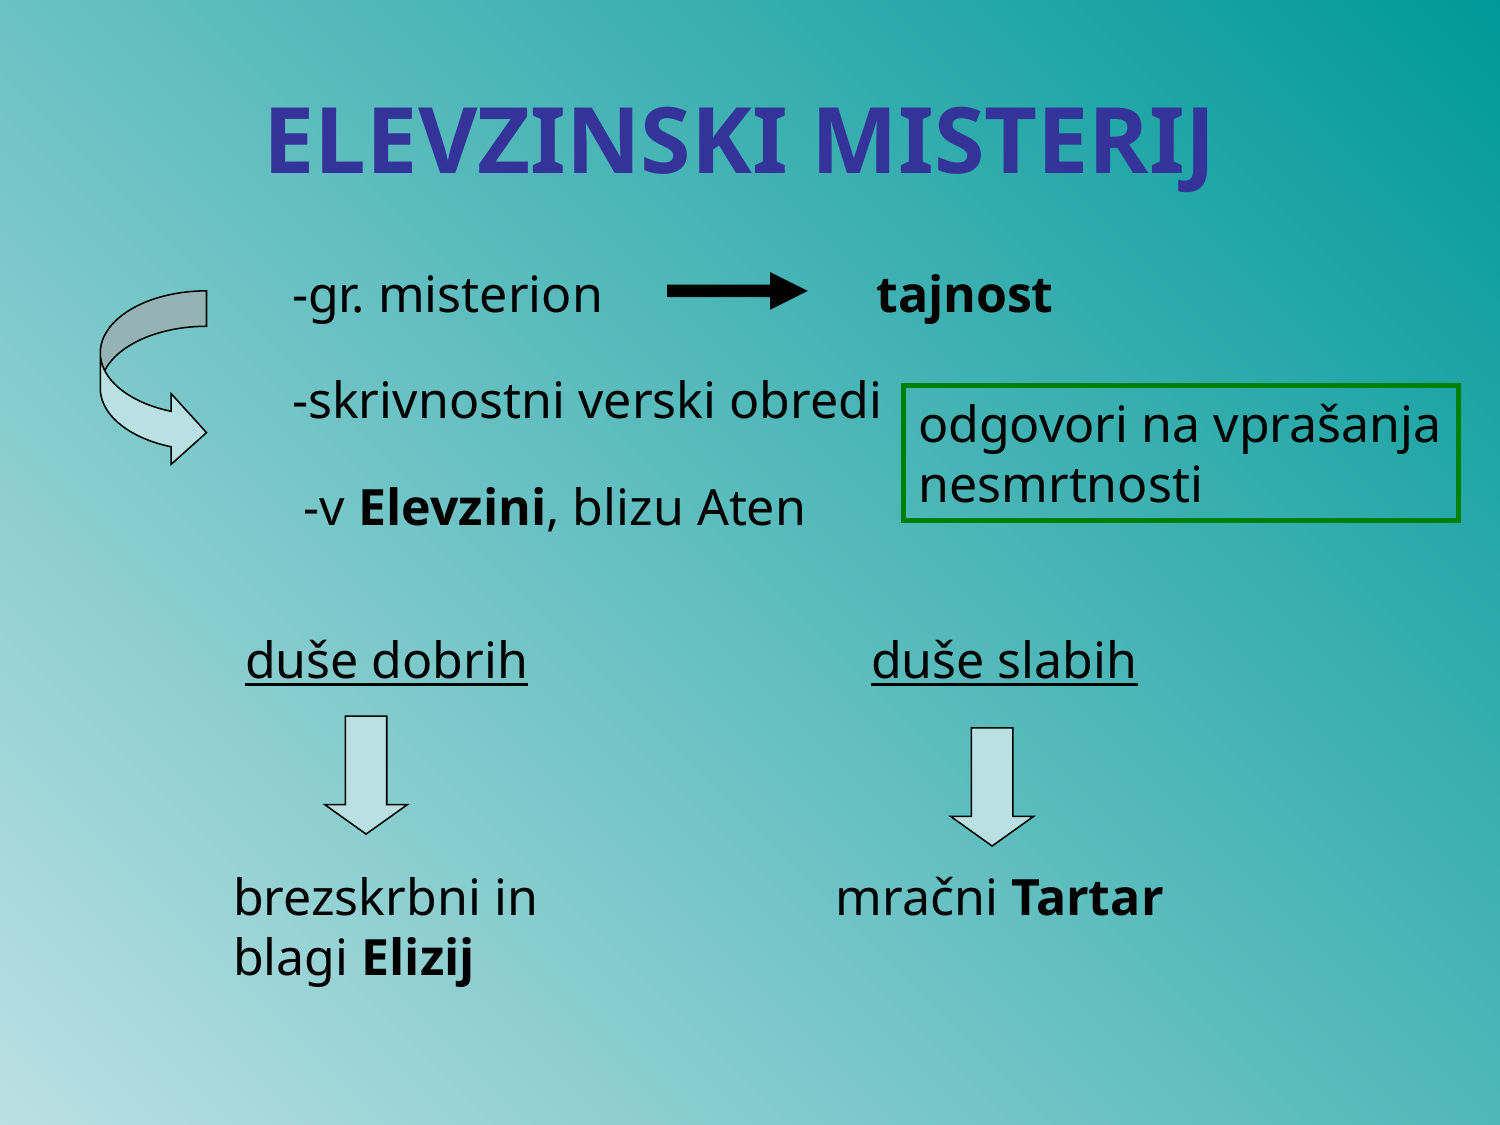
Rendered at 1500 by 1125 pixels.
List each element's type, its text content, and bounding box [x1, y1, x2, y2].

text_box [100, 290, 207, 465]
text_box -v Elevzini, blizu Aten [289, 467, 857, 543]
text_box mračni Tartar [820, 857, 1282, 933]
text_box -gr. misterion tajnost [277, 255, 1232, 331]
text_box -skrivnostni verski obredi [277, 361, 951, 437]
text_box duše dobrih [230, 621, 609, 697]
text_box [950, 727, 1034, 847]
text_box odgovori na vprašanja nesmrtnosti [903, 385, 1459, 521]
text_box duše slabih [856, 621, 1235, 697]
title ELEVZINSKI MISTERIJ [64, 42, 1415, 231]
text_box brezskrbni in blagi Elizij [218, 857, 621, 993]
text_box [324, 716, 408, 835]
